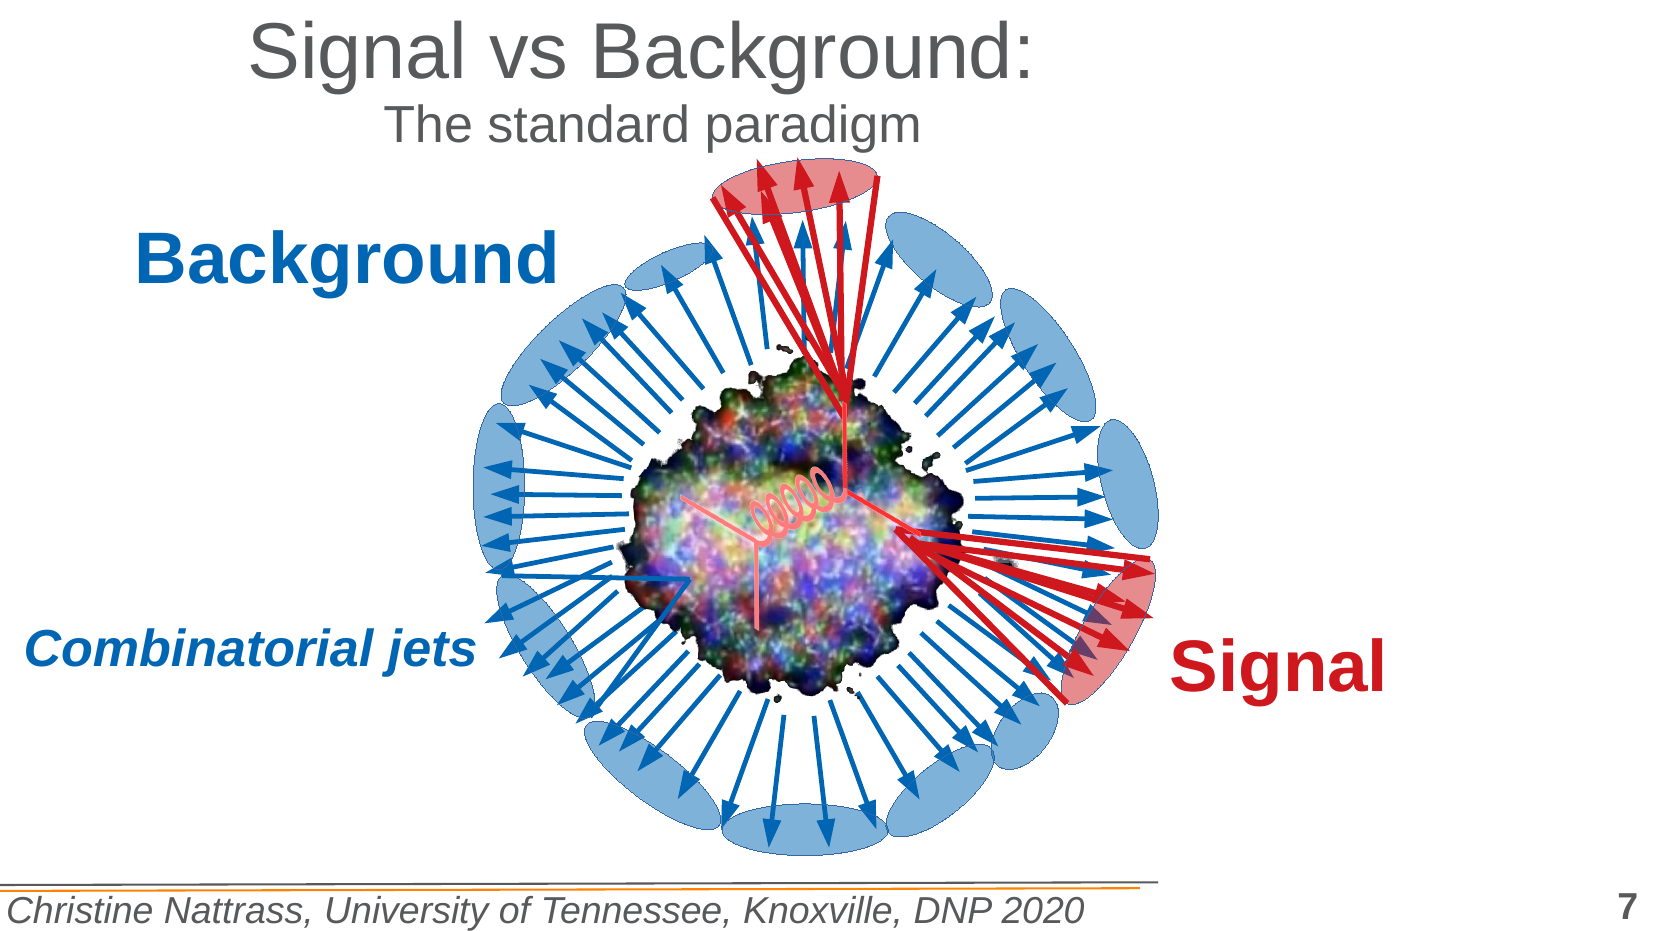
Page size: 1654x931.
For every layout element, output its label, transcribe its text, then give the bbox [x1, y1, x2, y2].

picture [804, 318, 817, 340]
picture [581, 580, 684, 703]
text_box [885, 212, 993, 308]
text_box [1000, 288, 1096, 422]
text_box [712, 169, 878, 215]
text_box [584, 721, 721, 830]
title Signal vs Background: The standard paradigm [0, 0, 1306, 169]
text_box [1097, 419, 1159, 549]
text_box Combinatorial jets [0, 611, 544, 790]
text_box Signal [1155, 618, 1536, 722]
text_box Background [120, 210, 586, 313]
text_box [721, 692, 1059, 856]
picture [581, 318, 1053, 733]
text_box [473, 242, 713, 570]
text_box [1061, 560, 1156, 705]
text_box [496, 576, 596, 719]
picture [971, 578, 1053, 640]
